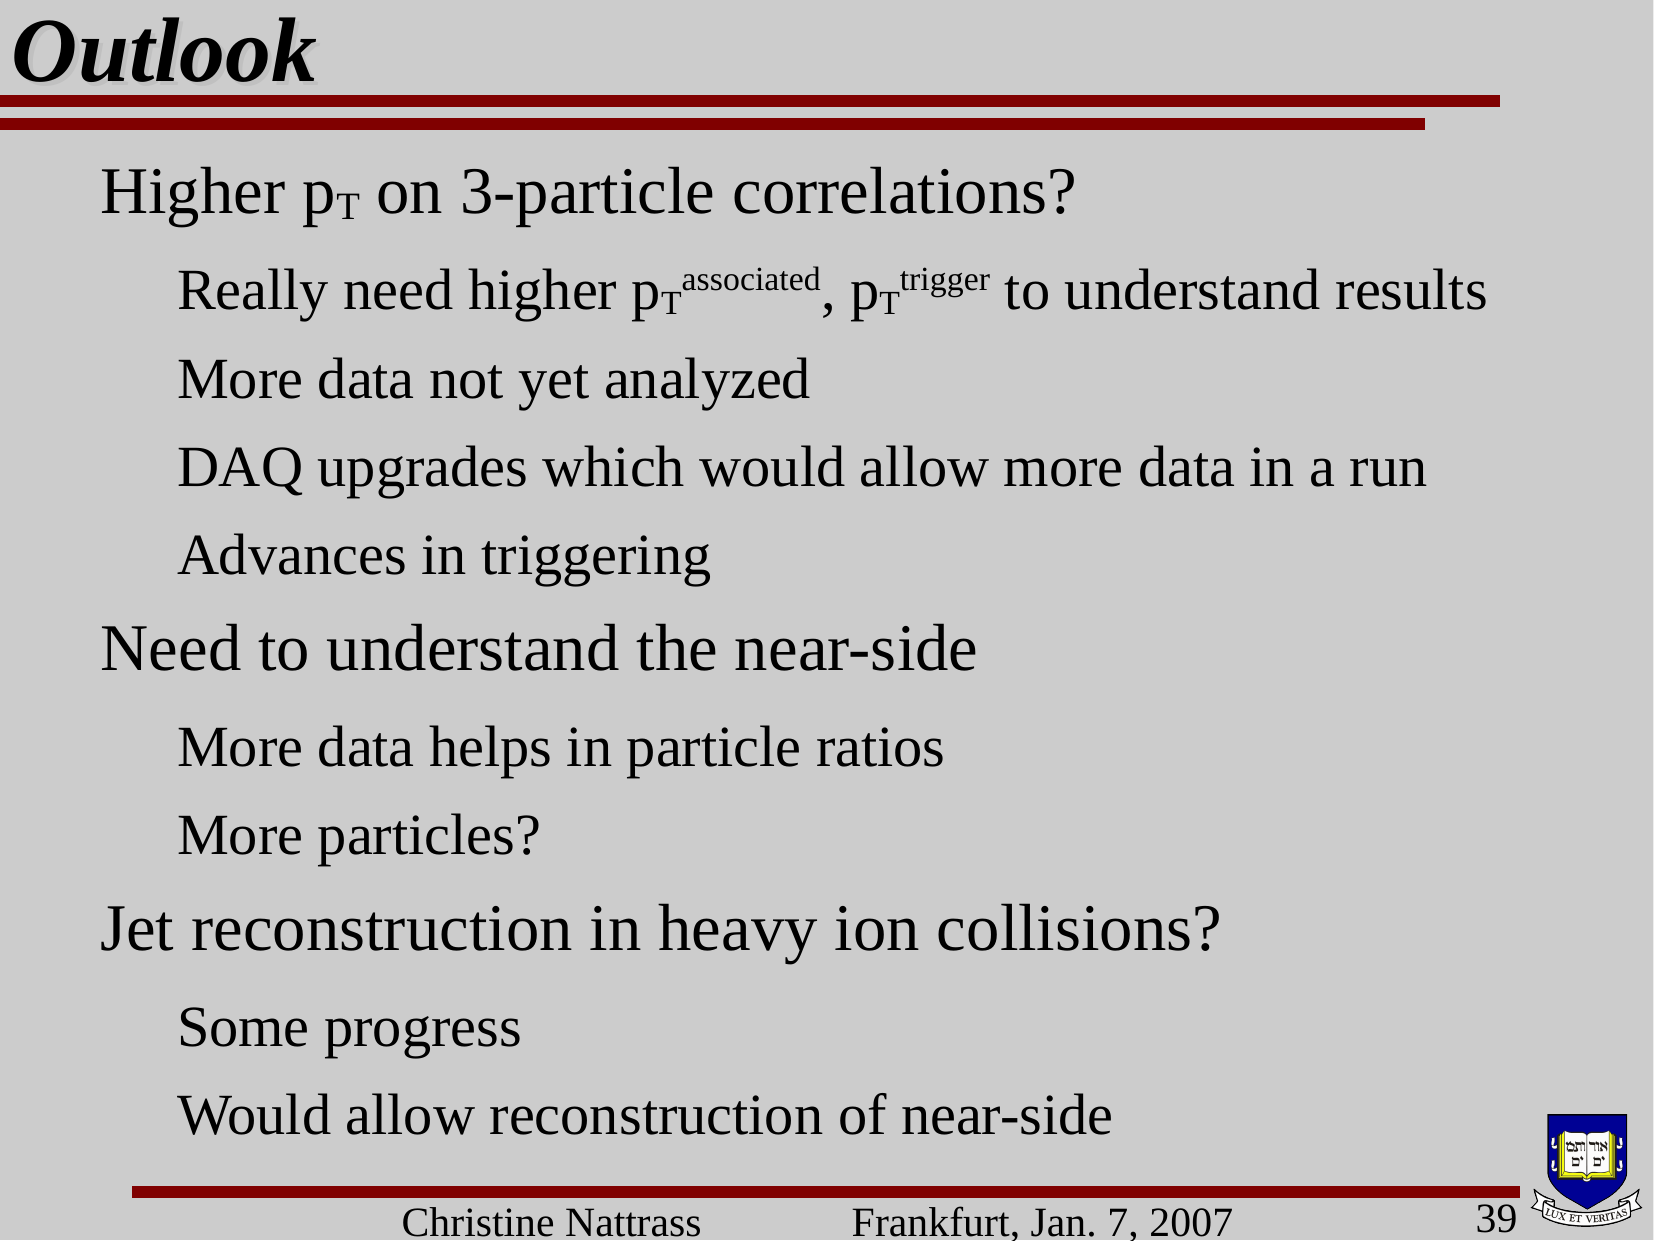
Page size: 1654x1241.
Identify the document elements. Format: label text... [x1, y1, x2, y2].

picture [1530, 1114, 1643, 1227]
list Higher pT on 3-particle correlations? Really need higher pTassociated, pTtrigger to understand results More data not yet analyzed DAQ upgrades which would allow more data in a run Advances in triggering Need to understand the near-side More data helps in particle ratios More particles? Jet reconstruction in heavy ion collisions? Some progress Would allow reconstruction of near-side [82, 154, 1571, 1191]
title Outlook [11, 0, 1651, 102]
